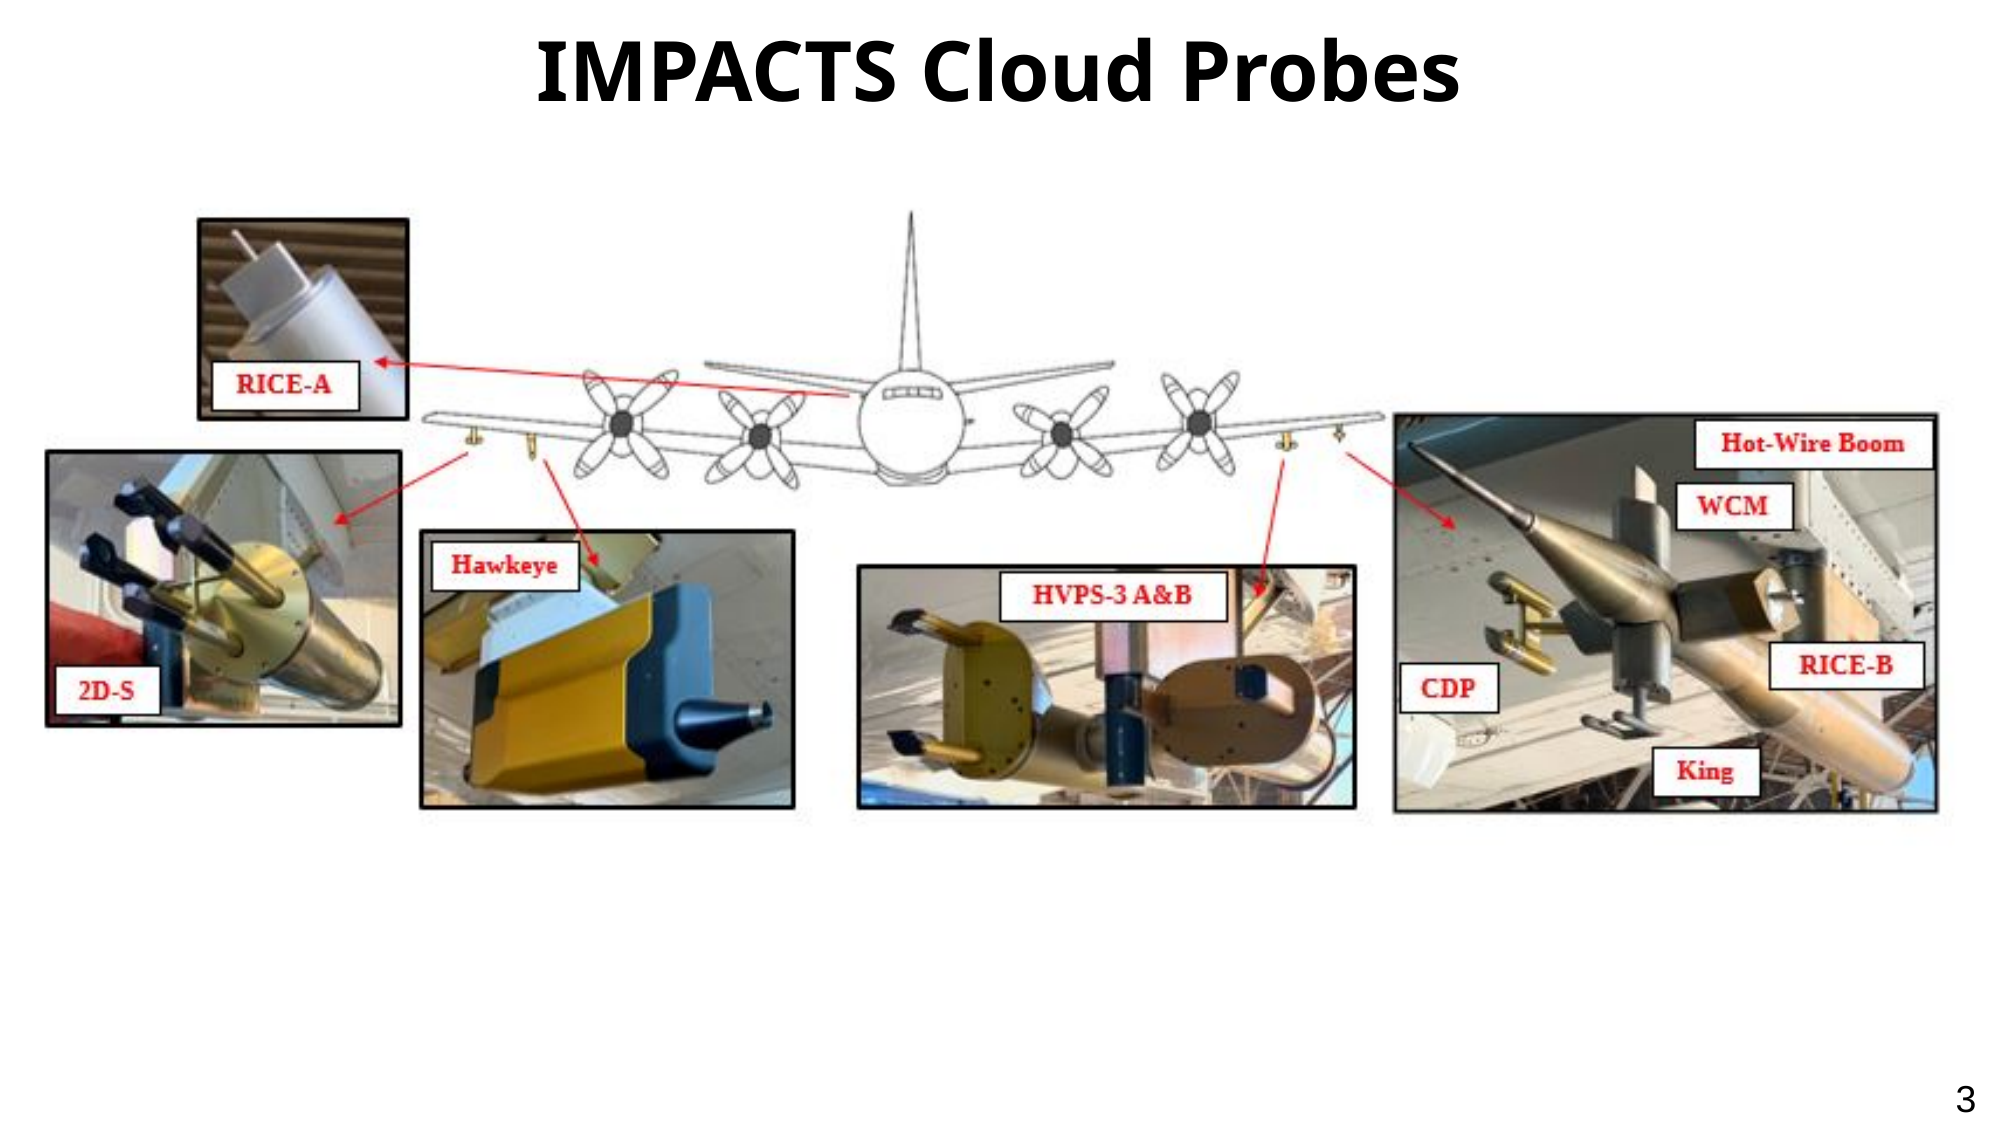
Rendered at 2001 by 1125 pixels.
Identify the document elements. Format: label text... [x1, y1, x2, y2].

text_box IMPACTS Cloud Probes [0, 0, 2000, 150]
picture [8, 134, 1994, 856]
